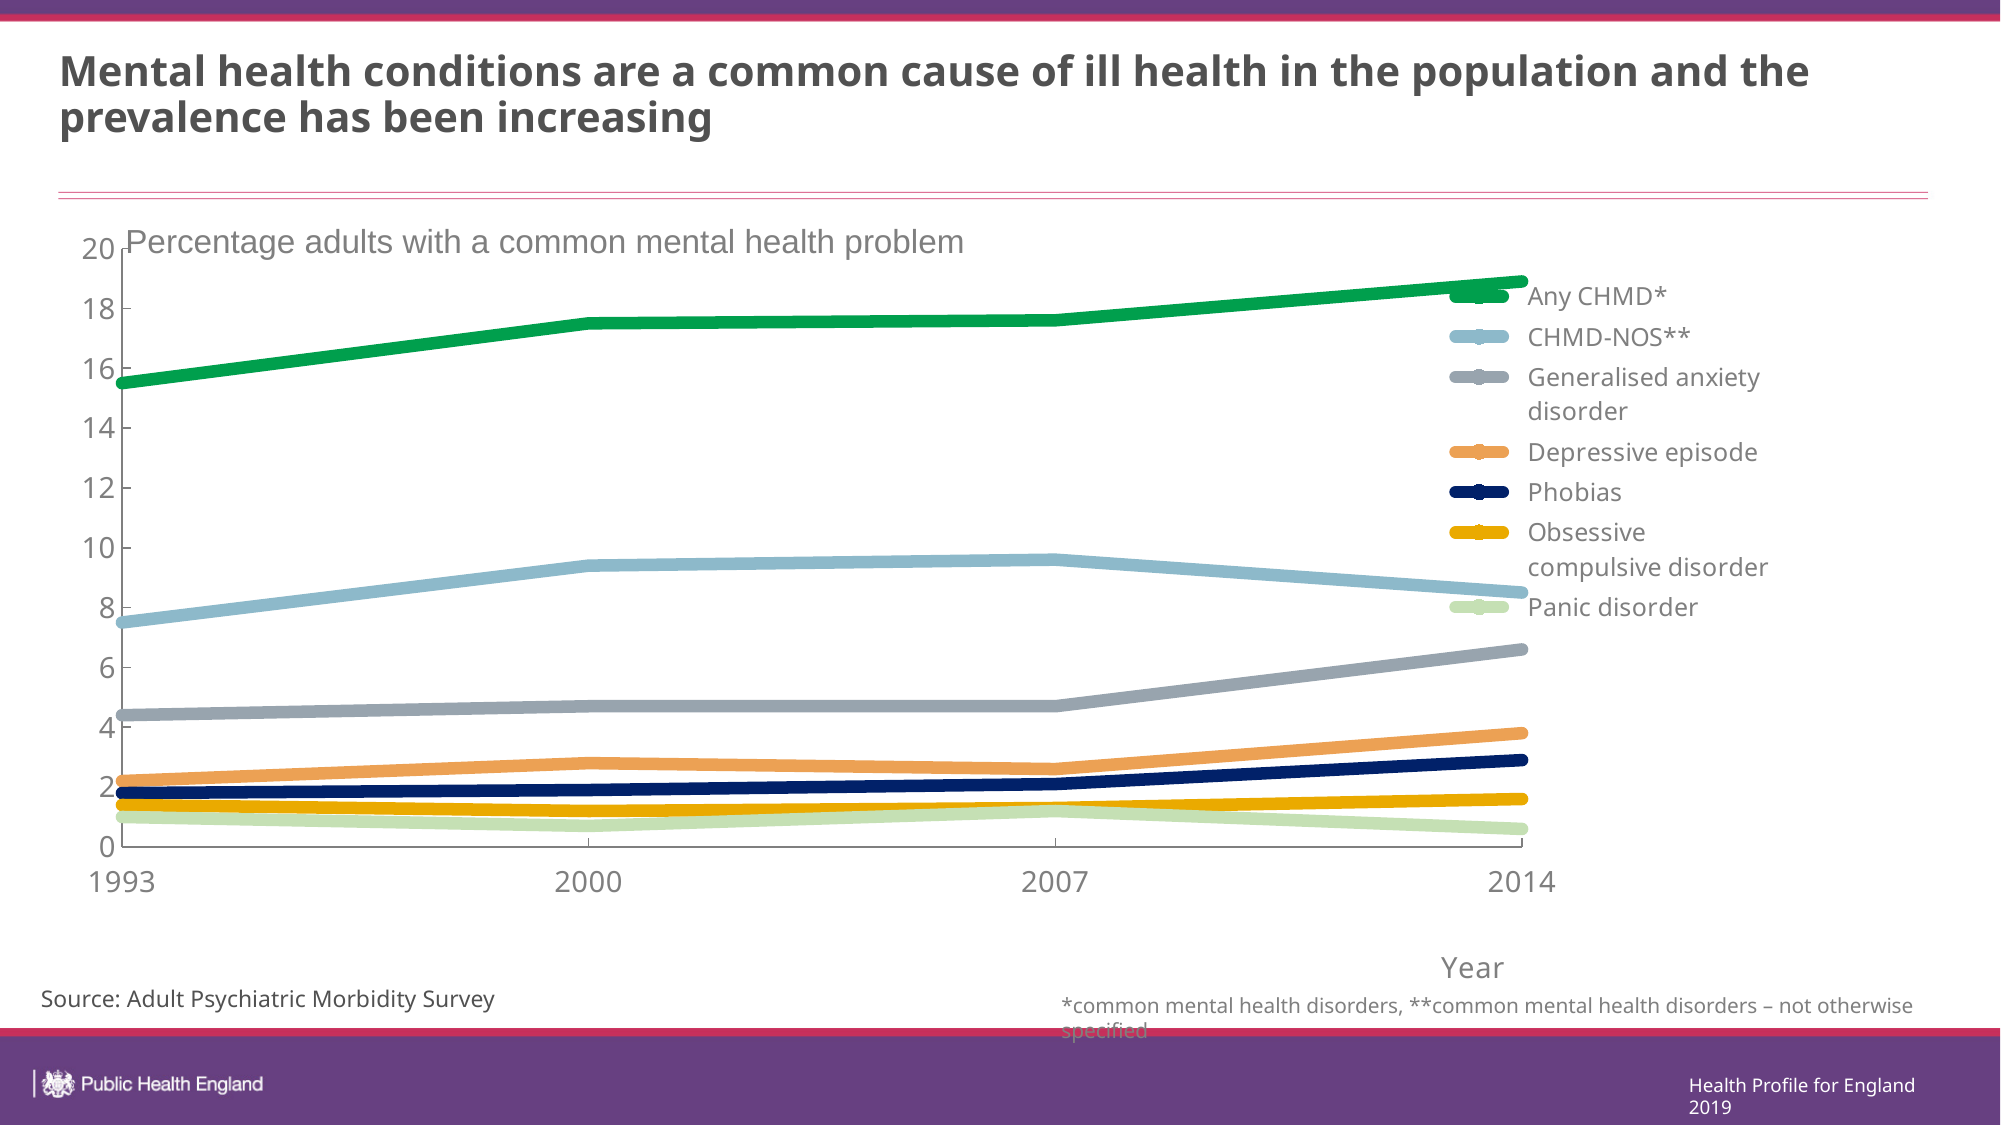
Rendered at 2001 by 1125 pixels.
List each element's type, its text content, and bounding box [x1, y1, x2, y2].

text_box *common mental health disorders, **common mental health disorders – not otherwise specified [1046, 984, 1978, 1026]
text_box Source: Adult Psychiatric Morbidity Survey [25, 977, 492, 1021]
text_box Health Profile for England 2019 [1673, 1065, 1978, 1105]
title Mental health conditions are a common cause of ill health in the population and the prevalence has been increasing [43, 2, 1938, 190]
chart [43, 212, 1938, 1002]
text_box Percentage adults with a common mental health problem [110, 212, 1389, 275]
